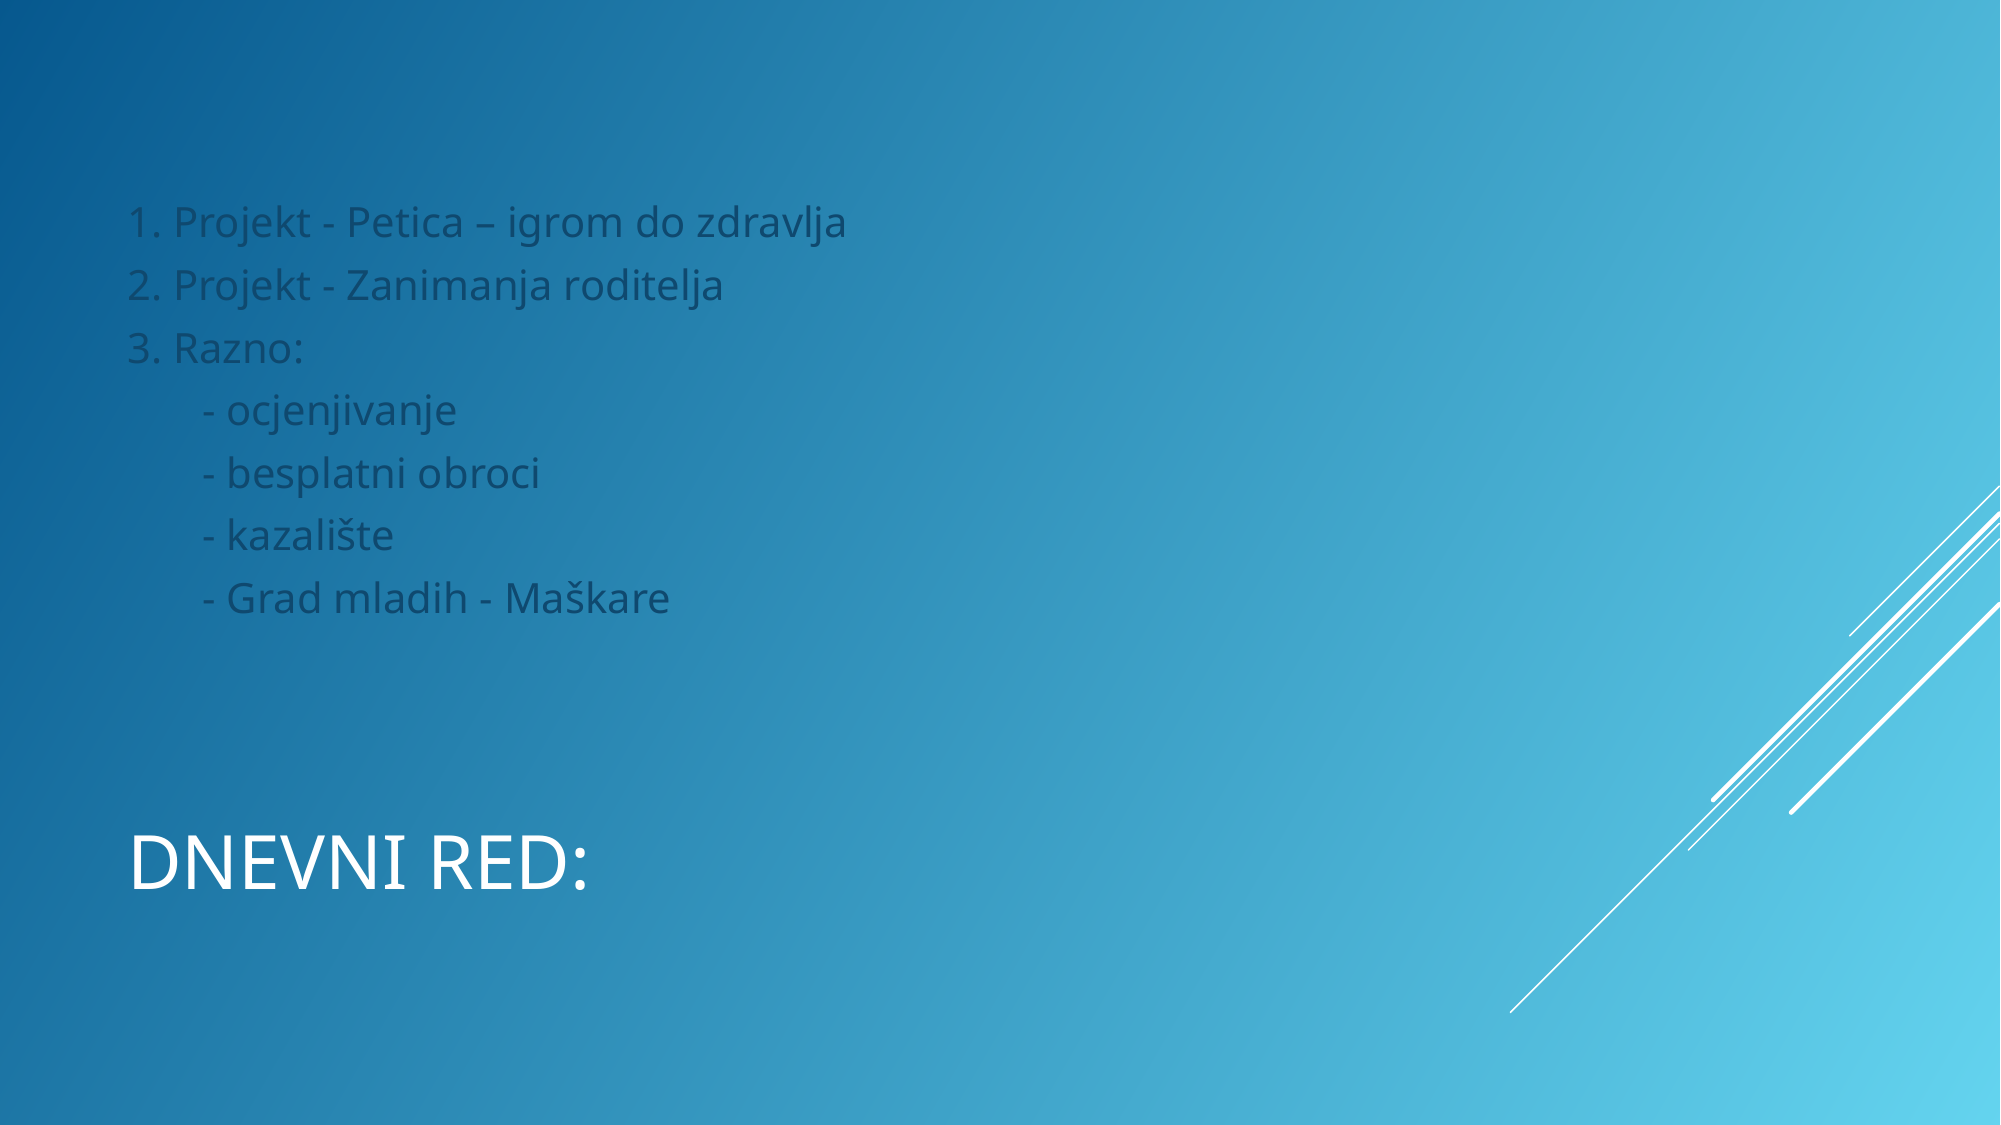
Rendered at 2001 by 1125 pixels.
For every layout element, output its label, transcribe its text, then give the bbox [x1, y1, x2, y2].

list 1. Projekt - Petica – igrom do zdravlja 2. Projekt - Zanimanja roditelja 3. Razno: - ocjenjivanje - besplatni obroci - kazalište - Grad mladih - Maškare [112, 112, 1513, 706]
title Dnevni red: [112, 736, 1513, 984]
